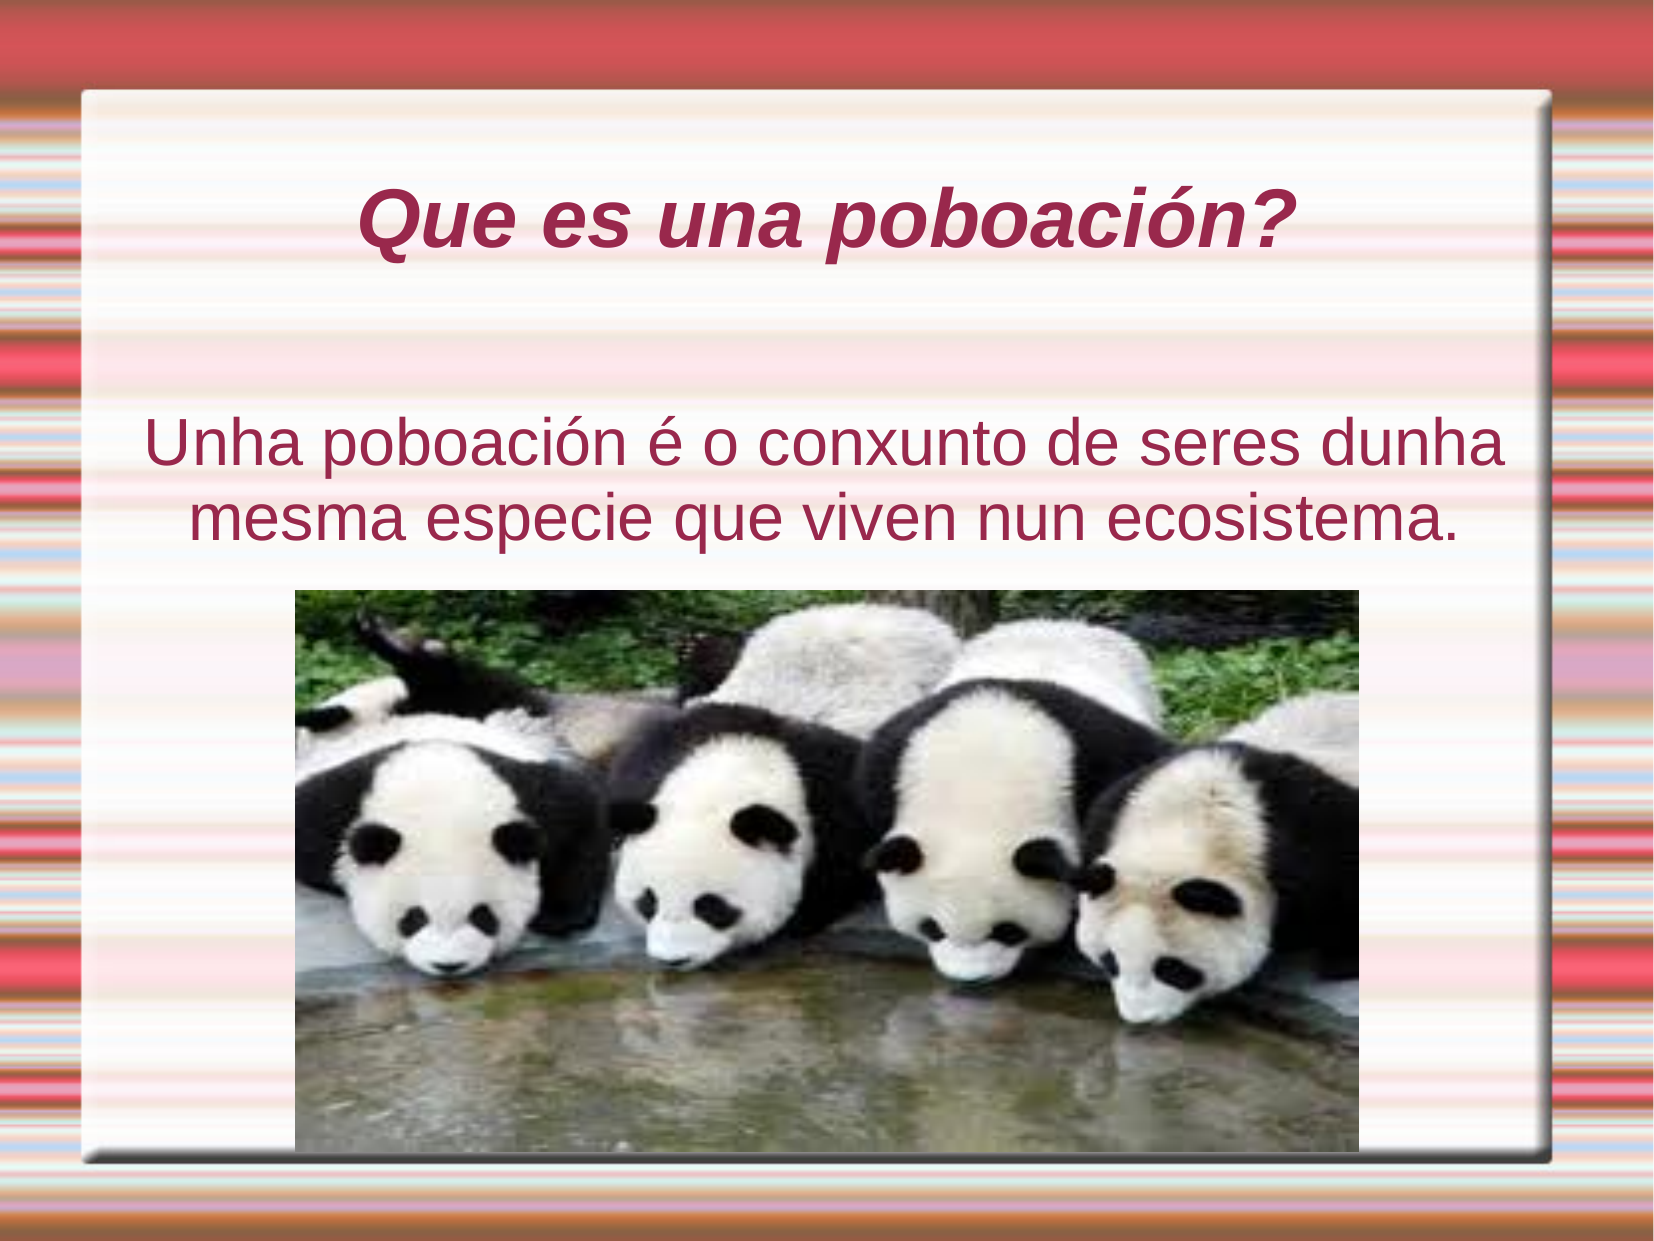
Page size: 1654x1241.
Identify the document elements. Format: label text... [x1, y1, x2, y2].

title Que es una poboación? [121, 122, 1534, 315]
subtitle Unha poboación é o conxunto de seres dunha mesma especie que viven nun ecosistema. [134, 358, 1516, 1125]
picture [0, 0, 1654, 1241]
